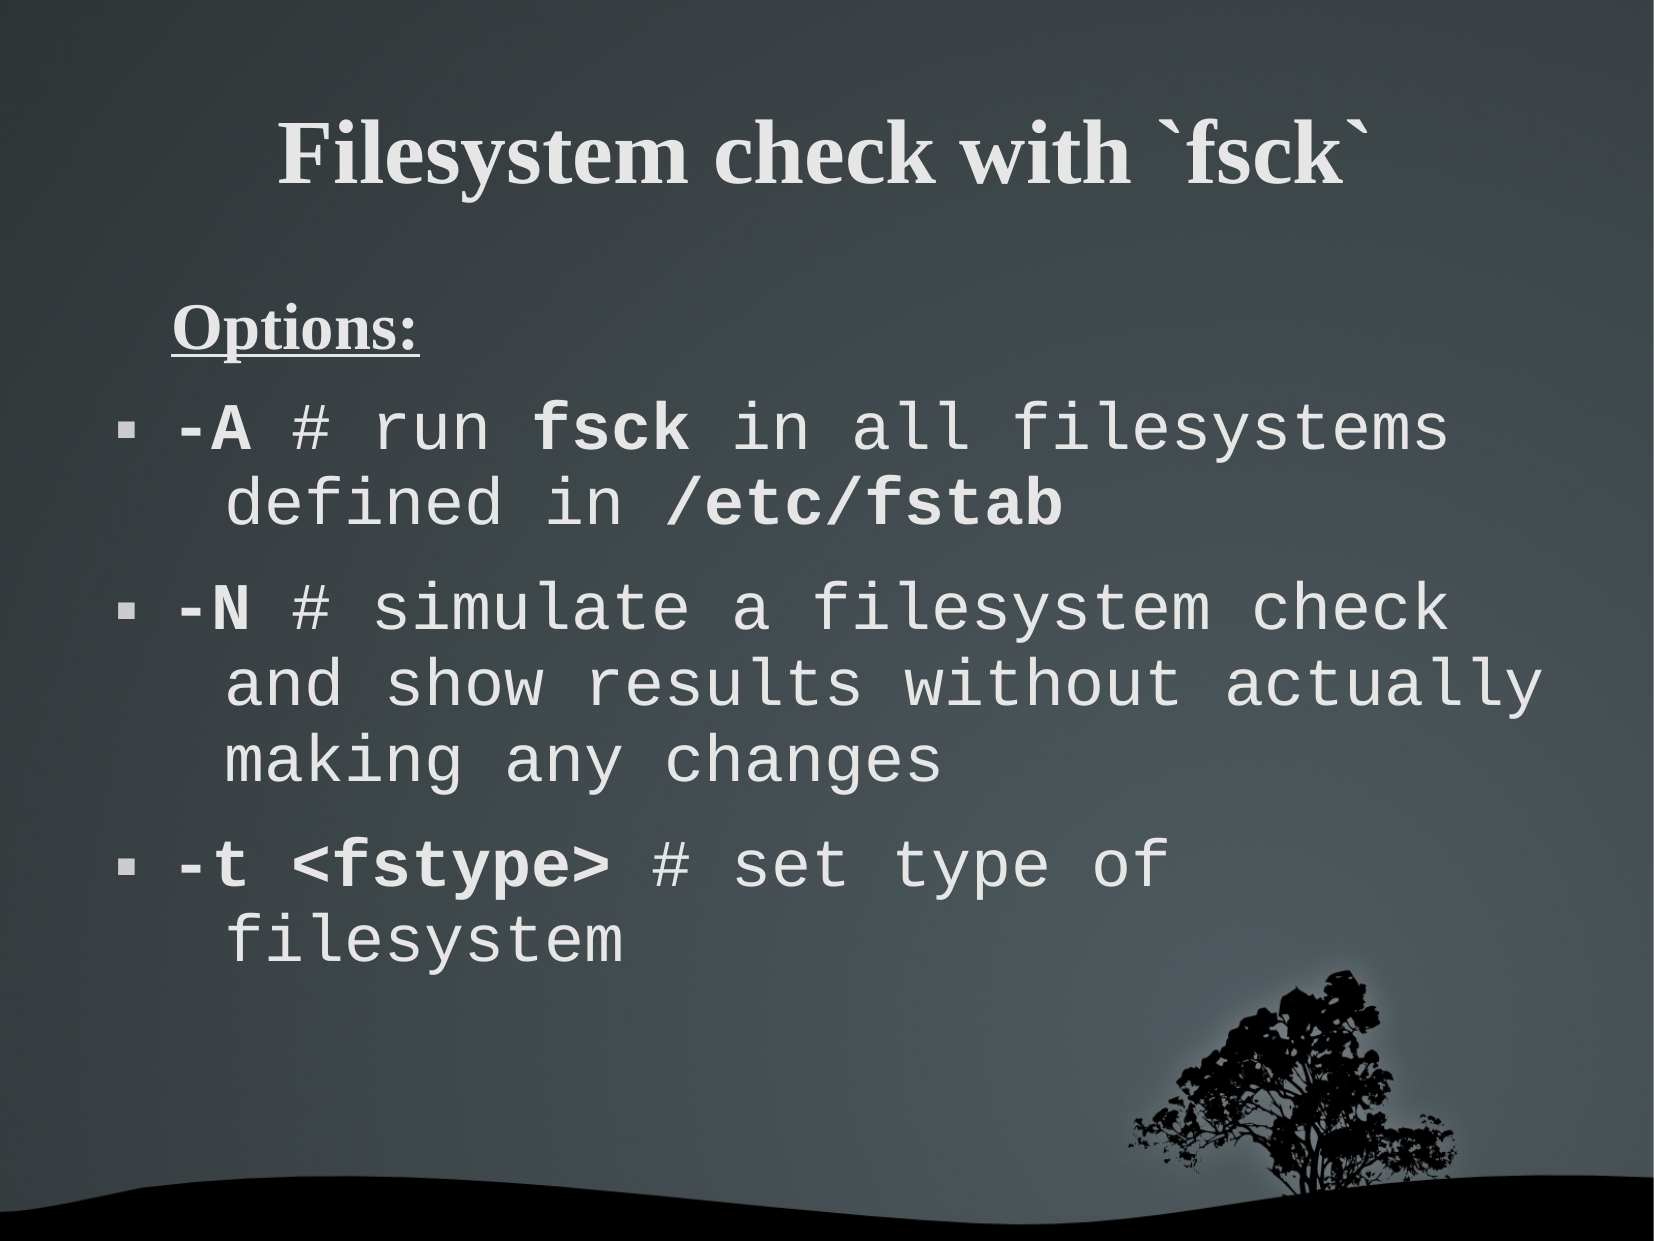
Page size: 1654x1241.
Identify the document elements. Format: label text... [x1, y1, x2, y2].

list Options: -A # run fsck in all filesystems defined in /etc/fstab -N # simulate a filesystem check and show results without actually making any changes -t <fstype> # set type of filesystem [82, 290, 1571, 1109]
picture [0, 0, 1654, 1241]
title Filesystem check with `fsck` [82, 49, 1572, 257]
